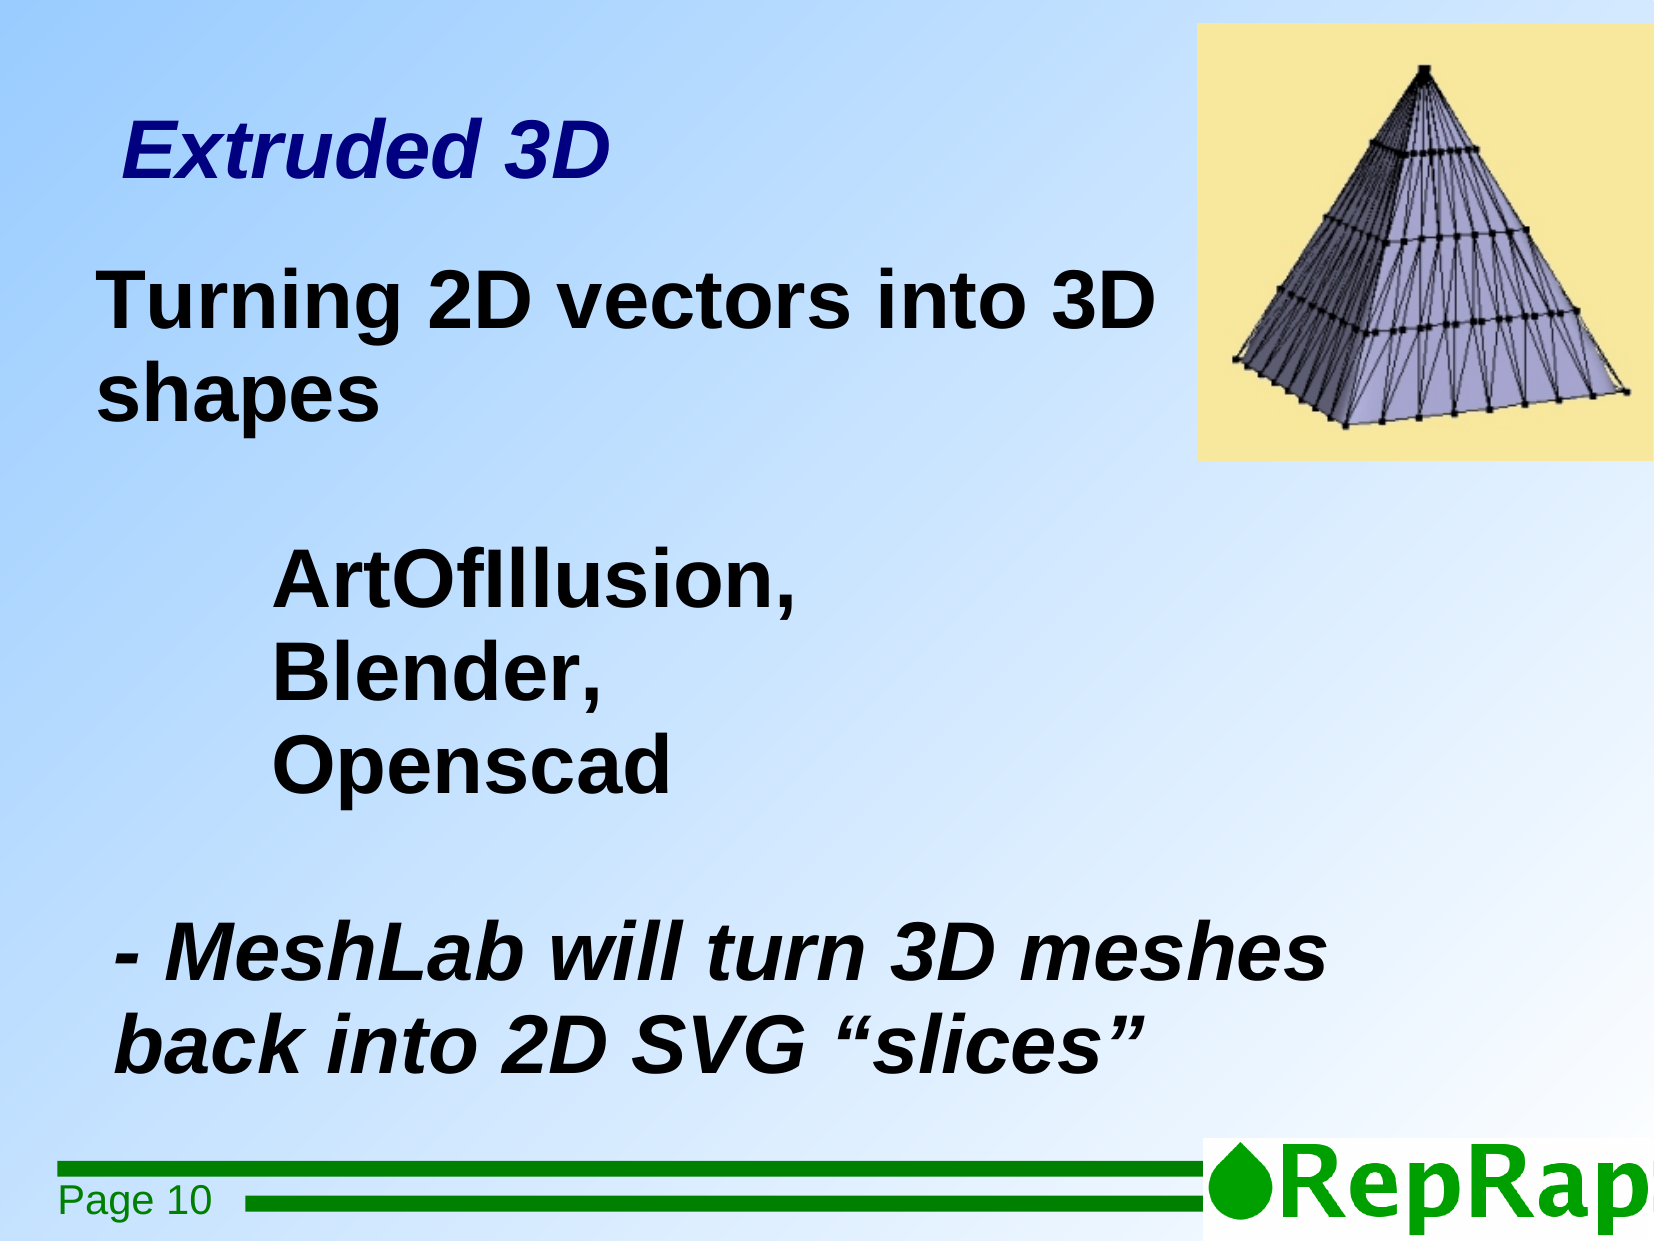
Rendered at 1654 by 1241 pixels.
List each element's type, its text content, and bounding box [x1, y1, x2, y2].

title Extruded 3D [121, 46, 1197, 252]
text_box - MeshLab will turn 3D meshes back into 2D SVG “slices” [113, 886, 1530, 1203]
picture [1203, 1138, 1654, 1241]
text_box Turning 2D vectors into 3D shapes ArtOfIllusion, Blender, Openscad [95, 252, 1278, 812]
picture [1197, 23, 1654, 461]
